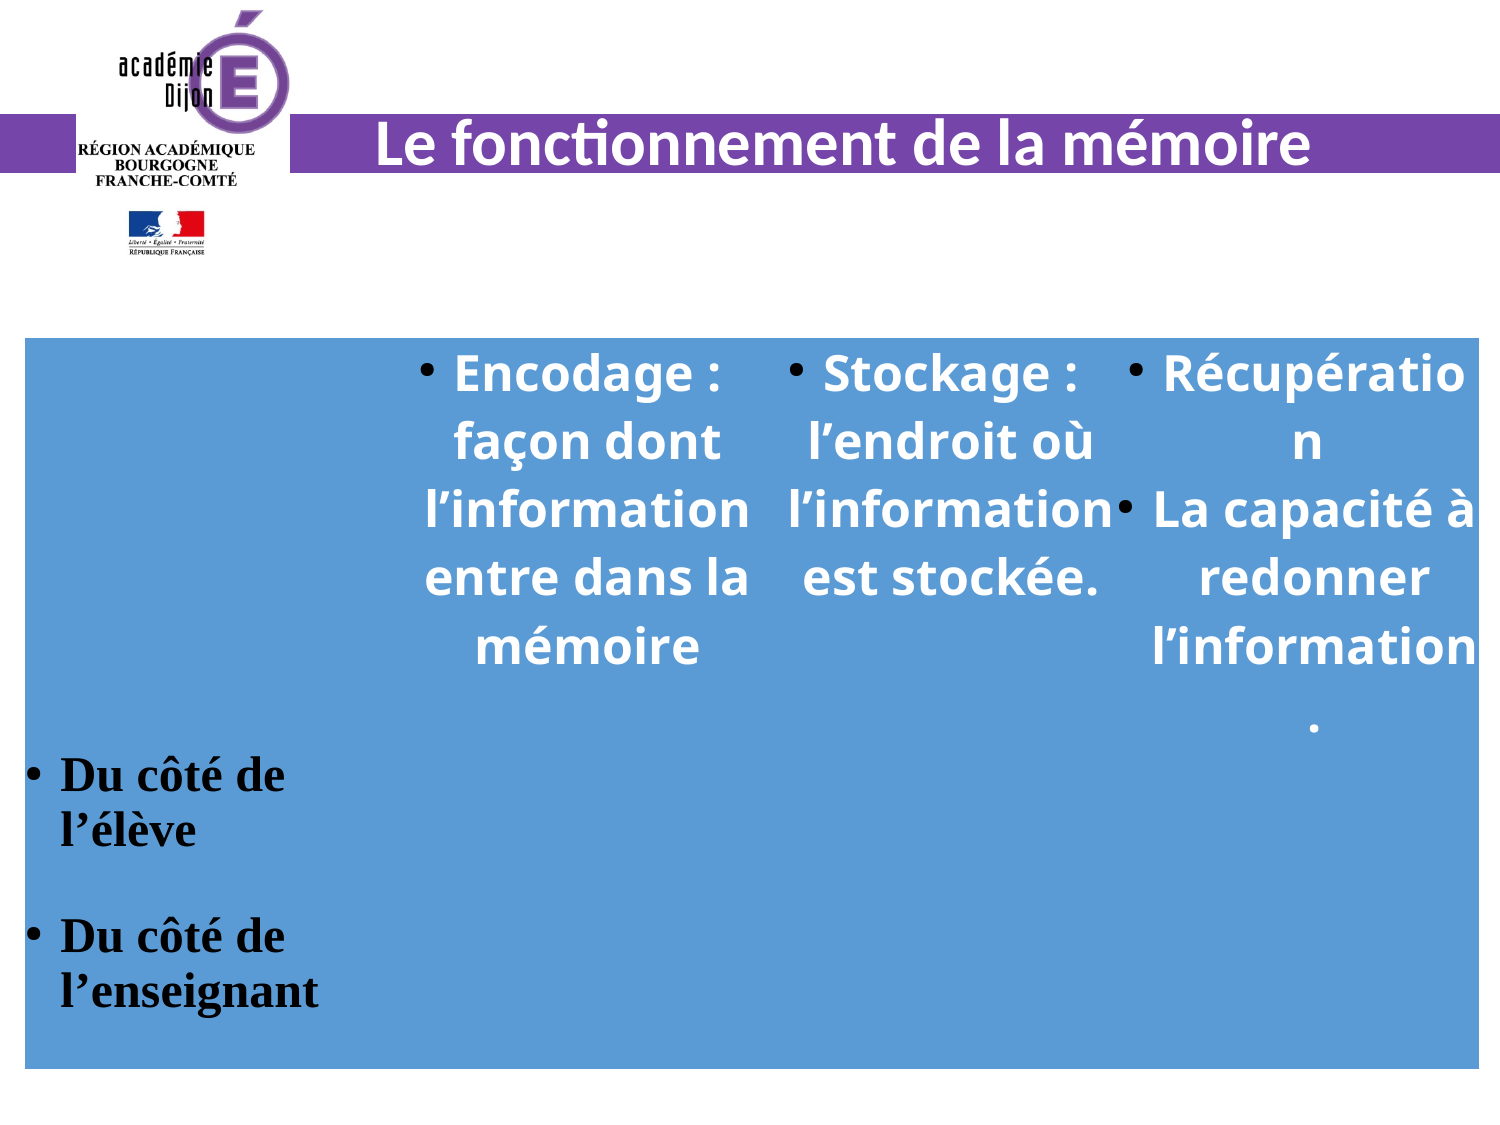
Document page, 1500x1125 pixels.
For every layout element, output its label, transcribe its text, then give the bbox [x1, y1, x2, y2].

table_cell [1115, 747, 1479, 908]
table_cell [752, 747, 1115, 908]
table_cell [388, 747, 752, 908]
table_cell Du côté de l’enseignant [25, 908, 388, 1069]
table_header Encodage : façon dont l’information entre dans la mémoire [388, 338, 752, 747]
table_cell [1115, 908, 1479, 1069]
table_header [25, 338, 388, 747]
table_header Stockage : l’endroit où l’information est stockée. [752, 338, 1115, 747]
table_header Récupération La capacité à redonner l’information. [1115, 338, 1479, 747]
table_cell [752, 908, 1115, 1069]
table_cell [388, 908, 752, 1069]
table_cell Du côté de l’élève [25, 747, 388, 908]
title Le fonctionnement de la mémoire [360, 45, 1426, 233]
